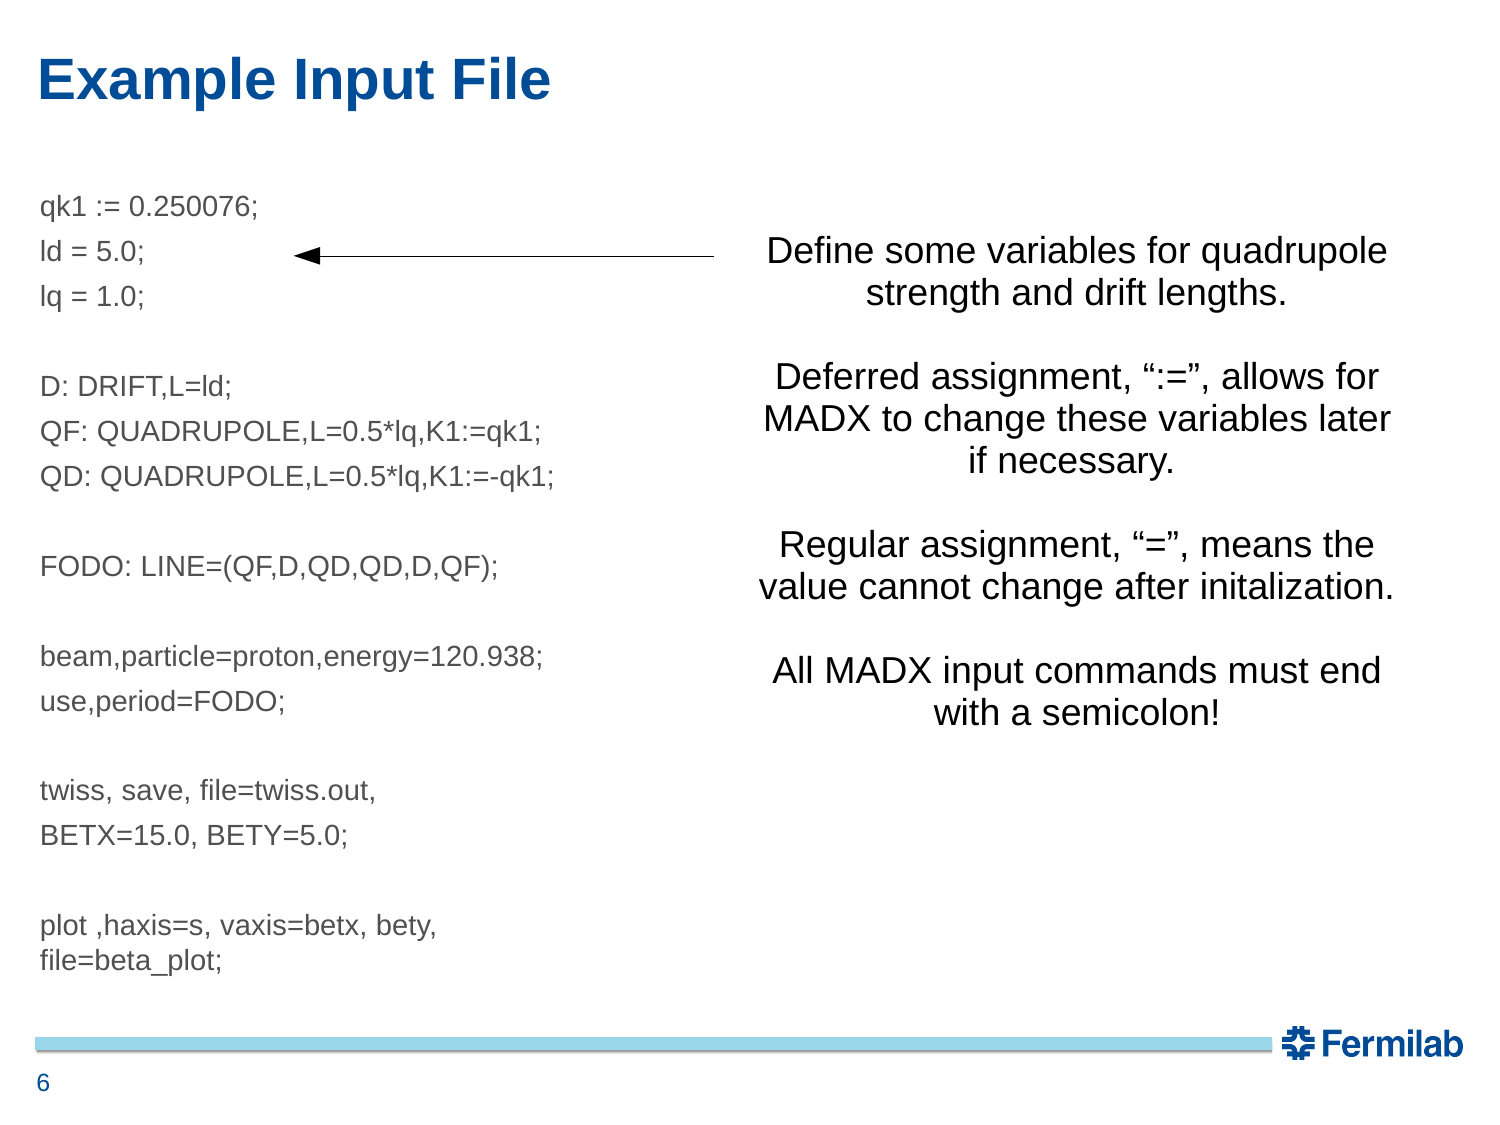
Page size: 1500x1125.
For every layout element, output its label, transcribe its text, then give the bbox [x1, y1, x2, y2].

picture [1282, 1026, 1463, 1060]
title Example Input File [37, 41, 1463, 112]
list qk1 := 0.250076; ld = 5.0; lq = 1.0; D: DRIFT,L=ld; QF: QUADRUPOLE,L=0.5*lq,K1:=qk1; QD: QUADRUPOLE,L=0.5*lq,K1:=-qk1; FODO: LINE=(QF,D,QD,QD,D,QF); beam,particle=proton,energy=120.938; use,period=FODO; twiss, save, file=twiss.out, BETX=15.0, BETY=5.0; plot ,haxis=s, vaxis=betx, bety, file=beta_plot; [39, 187, 587, 926]
text_box Define some variables for quadrupole strength and drift lengths. Deferred assignment, “:=”, allows for MADX to change these variables later if necessary. Regular assignment, “=”, means the value cannot change after initalization. All MADX input commands must end with a semicolon! [744, 222, 1429, 742]
slide_number <number> [36, 1066, 105, 1106]
